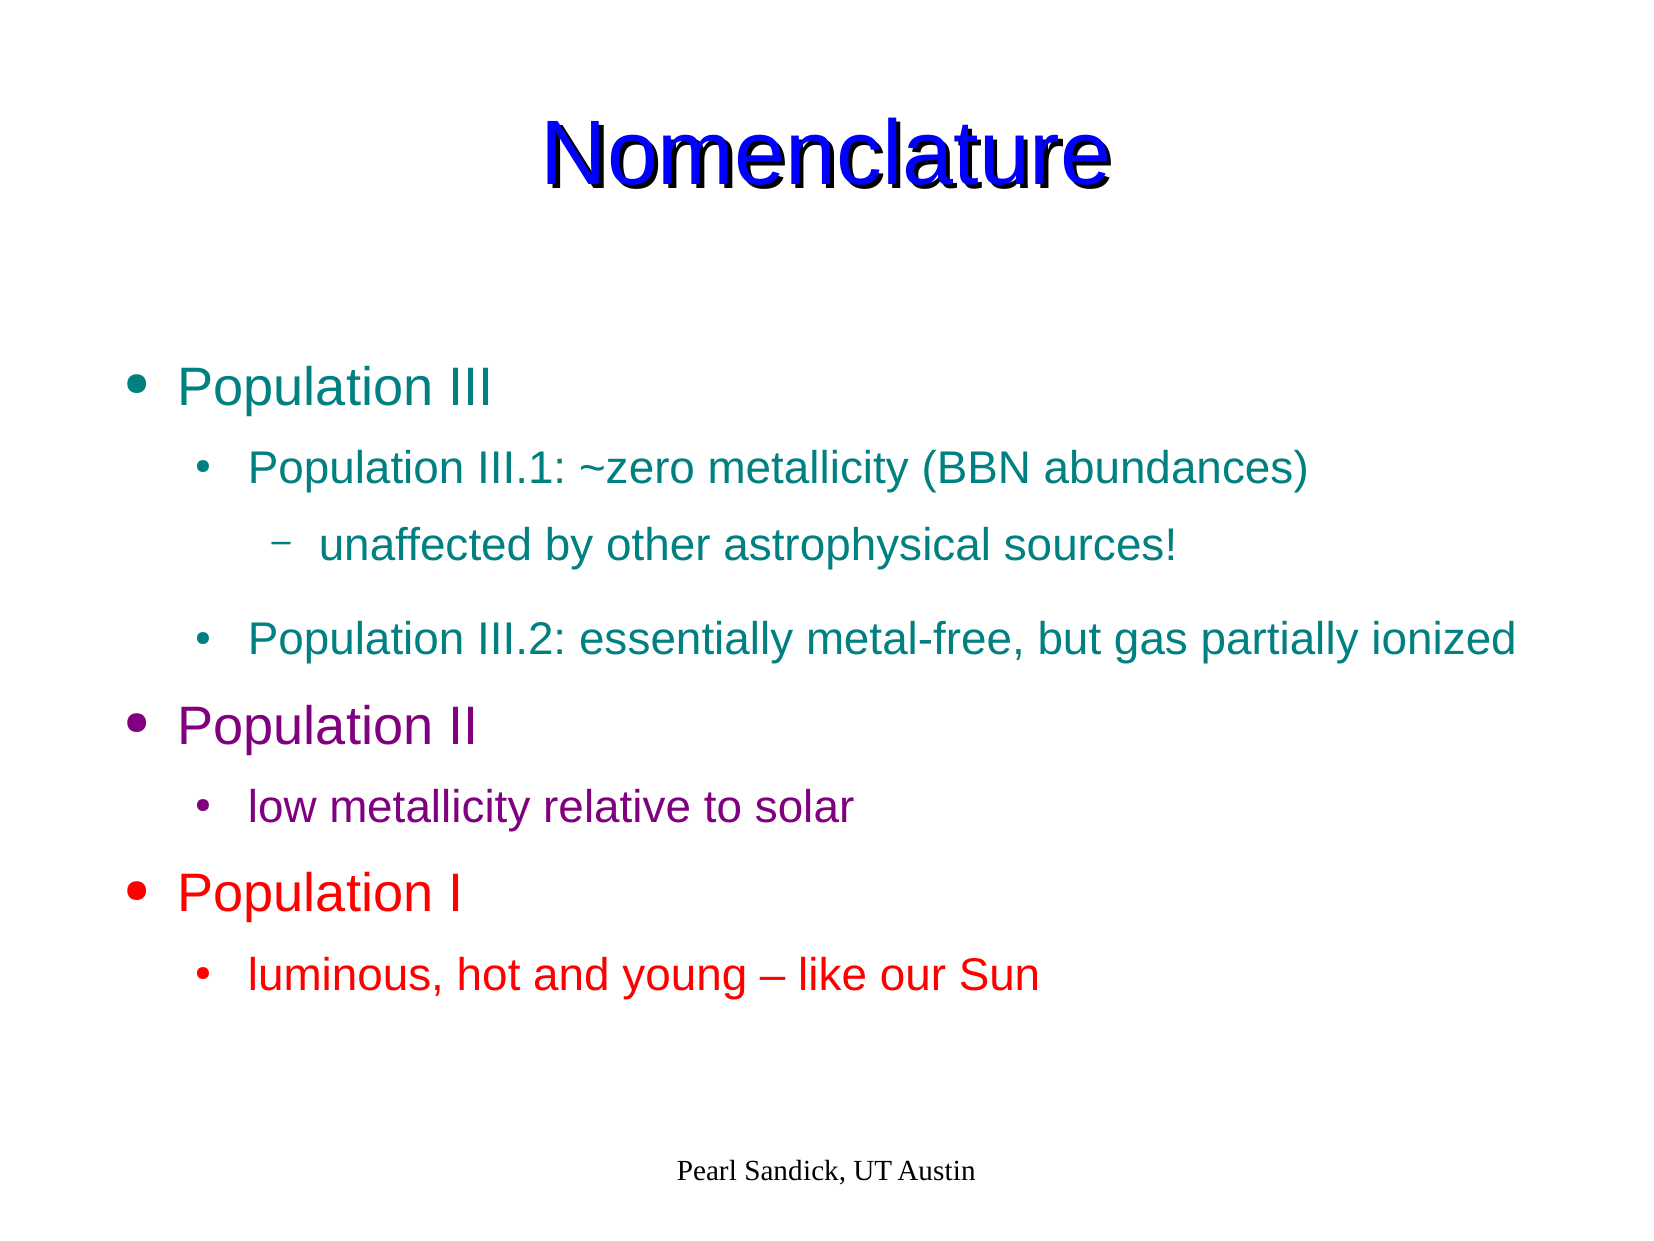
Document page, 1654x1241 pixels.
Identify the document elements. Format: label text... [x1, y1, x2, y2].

list Population III Population III.1: ~zero metallicity (BBN abundances) unaffected by other astrophysical sources! Population III.2: essentially metal-free, but gas partially ionized Population II low metallicity relative to solar Population I luminous, hot and young – like our Sun [106, 325, 1594, 1145]
title Nomenclature [82, 49, 1571, 257]
